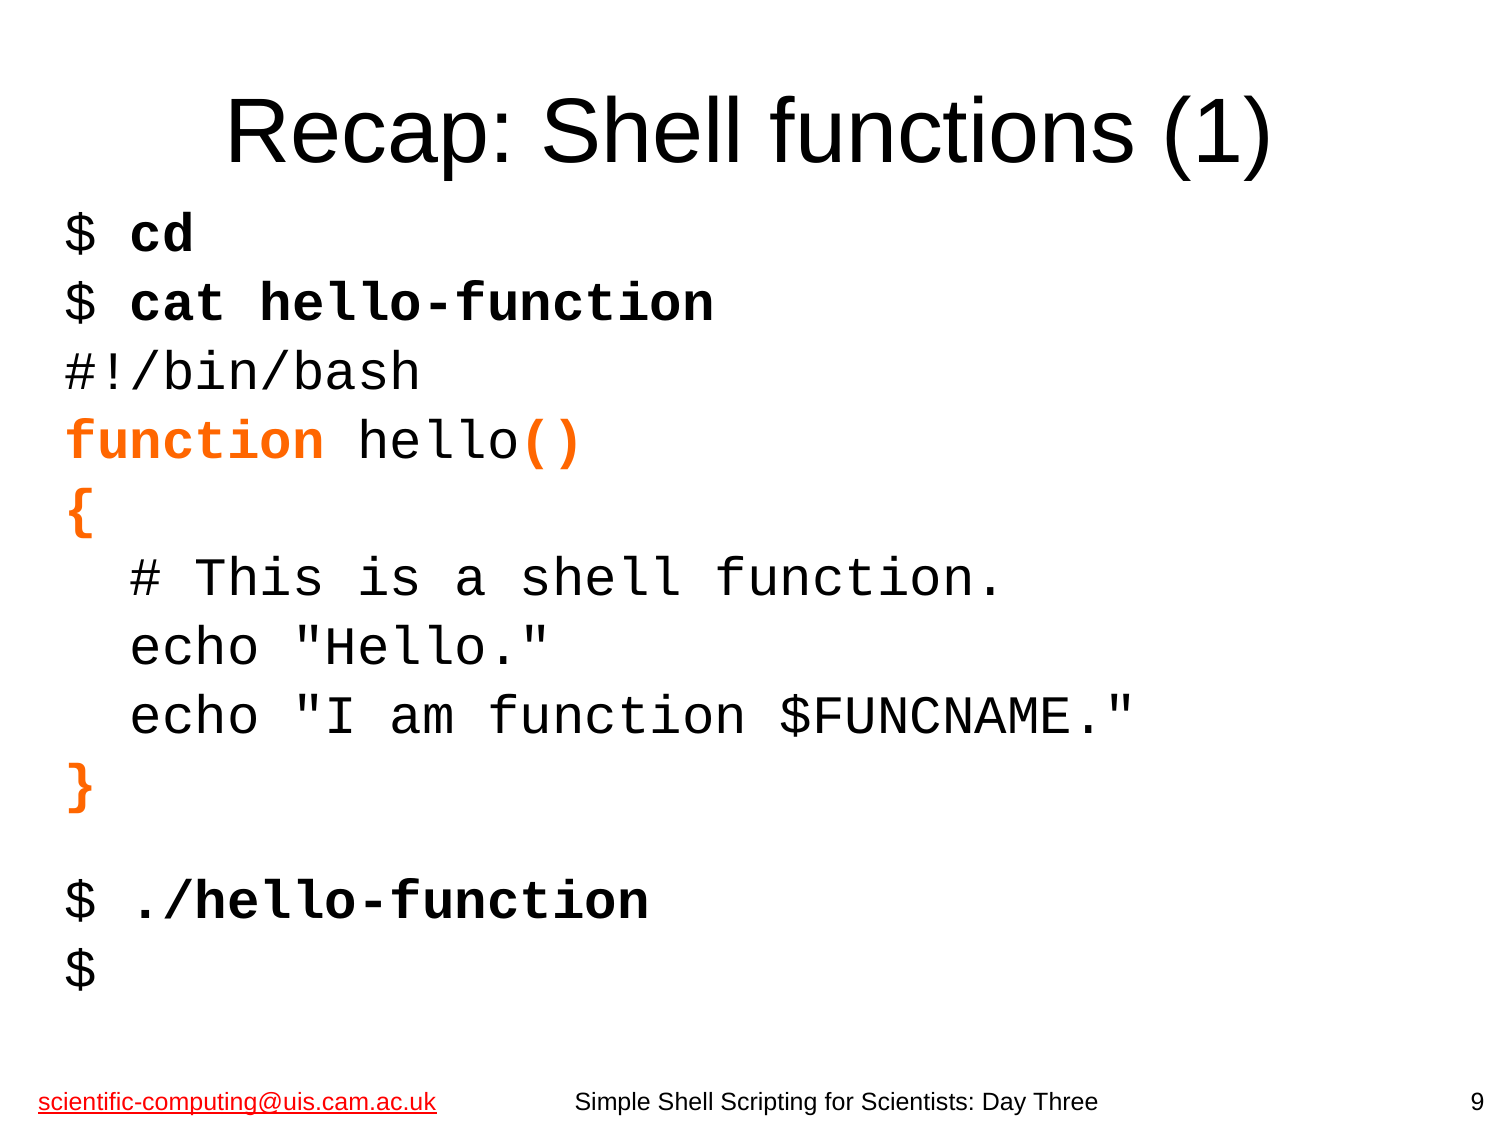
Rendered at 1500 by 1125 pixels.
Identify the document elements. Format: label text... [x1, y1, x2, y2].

list $ cd $ cat hello-function #!/bin/bash function hello() { # This is a shell function. echo "Hello." echo "I am function $FUNCNAME." } $ ./hello-function $ [50, 199, 1450, 1051]
title Recap: Shell functions (1) [112, 62, 1388, 199]
